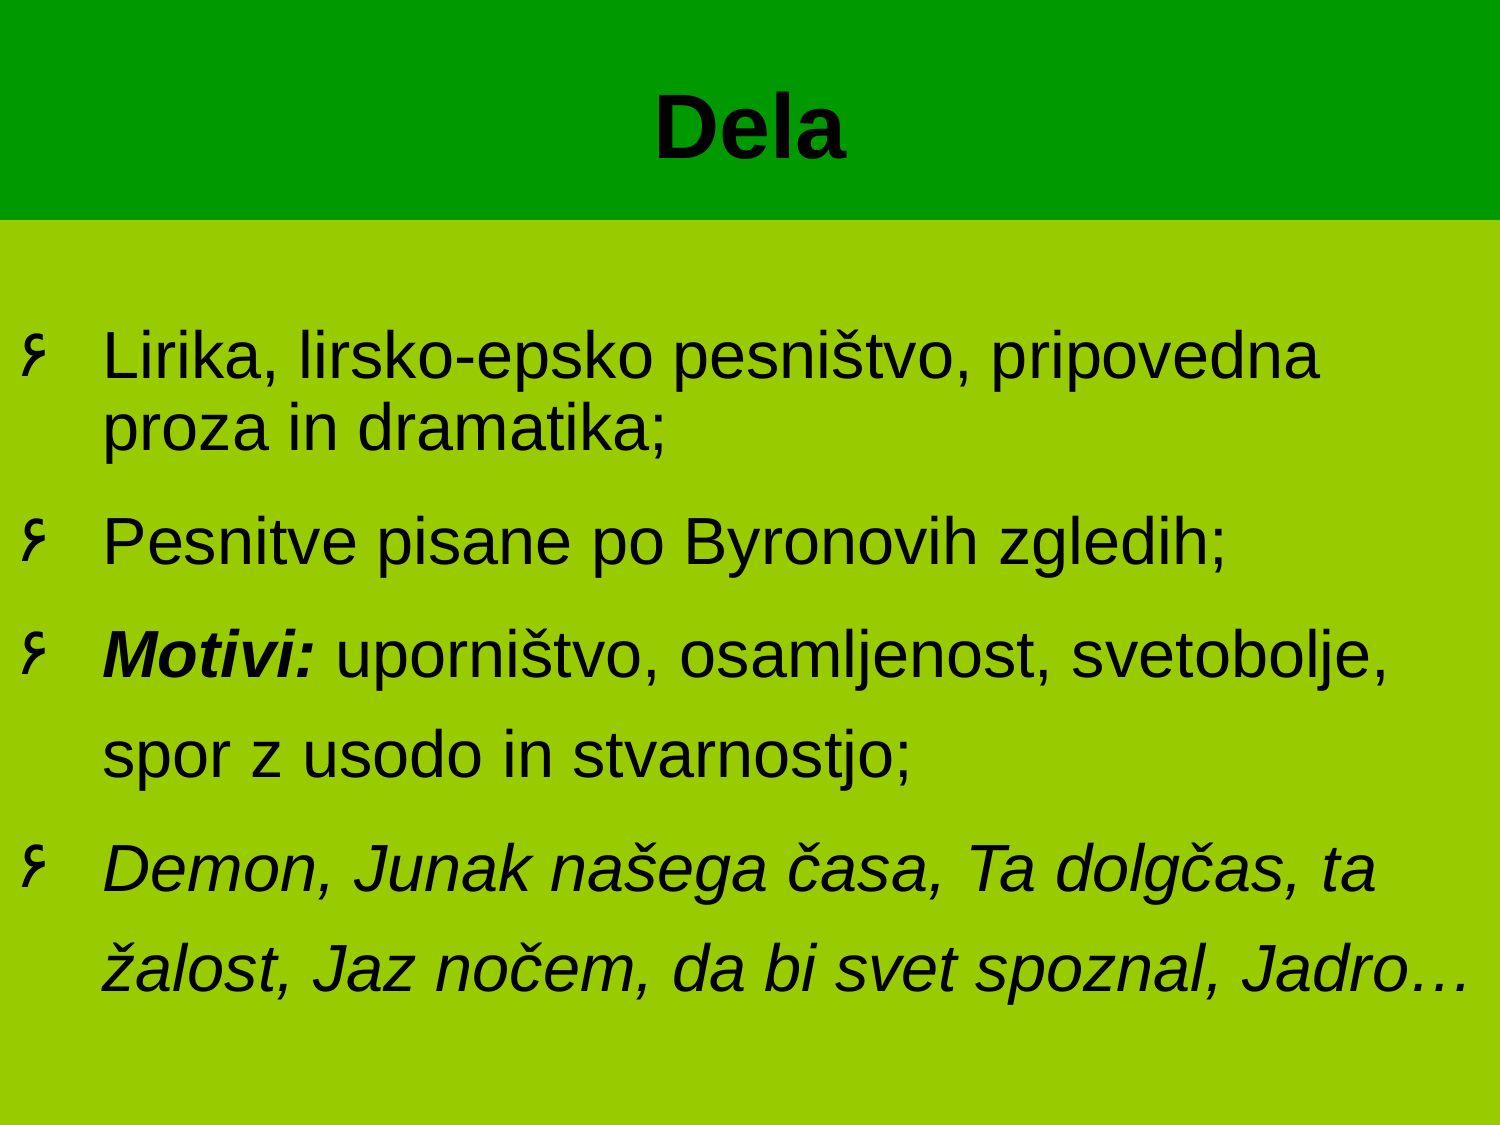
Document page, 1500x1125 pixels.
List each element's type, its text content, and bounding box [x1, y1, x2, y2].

title Dela [0, 0, 1500, 220]
list Lirika, lirsko-epsko pesništvo, pripovedna proza in dramatika; Pesnitve pisane po Byronovih zgledih; Motivi: uporništvo, osamljenost, svetobolje, spor z usodo in stvarnostjo; Demon, Junak našega časa, Ta dolgčas, ta žalost, Jaz nočem, da bi svet spoznal, Jadro… [0, 220, 1500, 1125]
